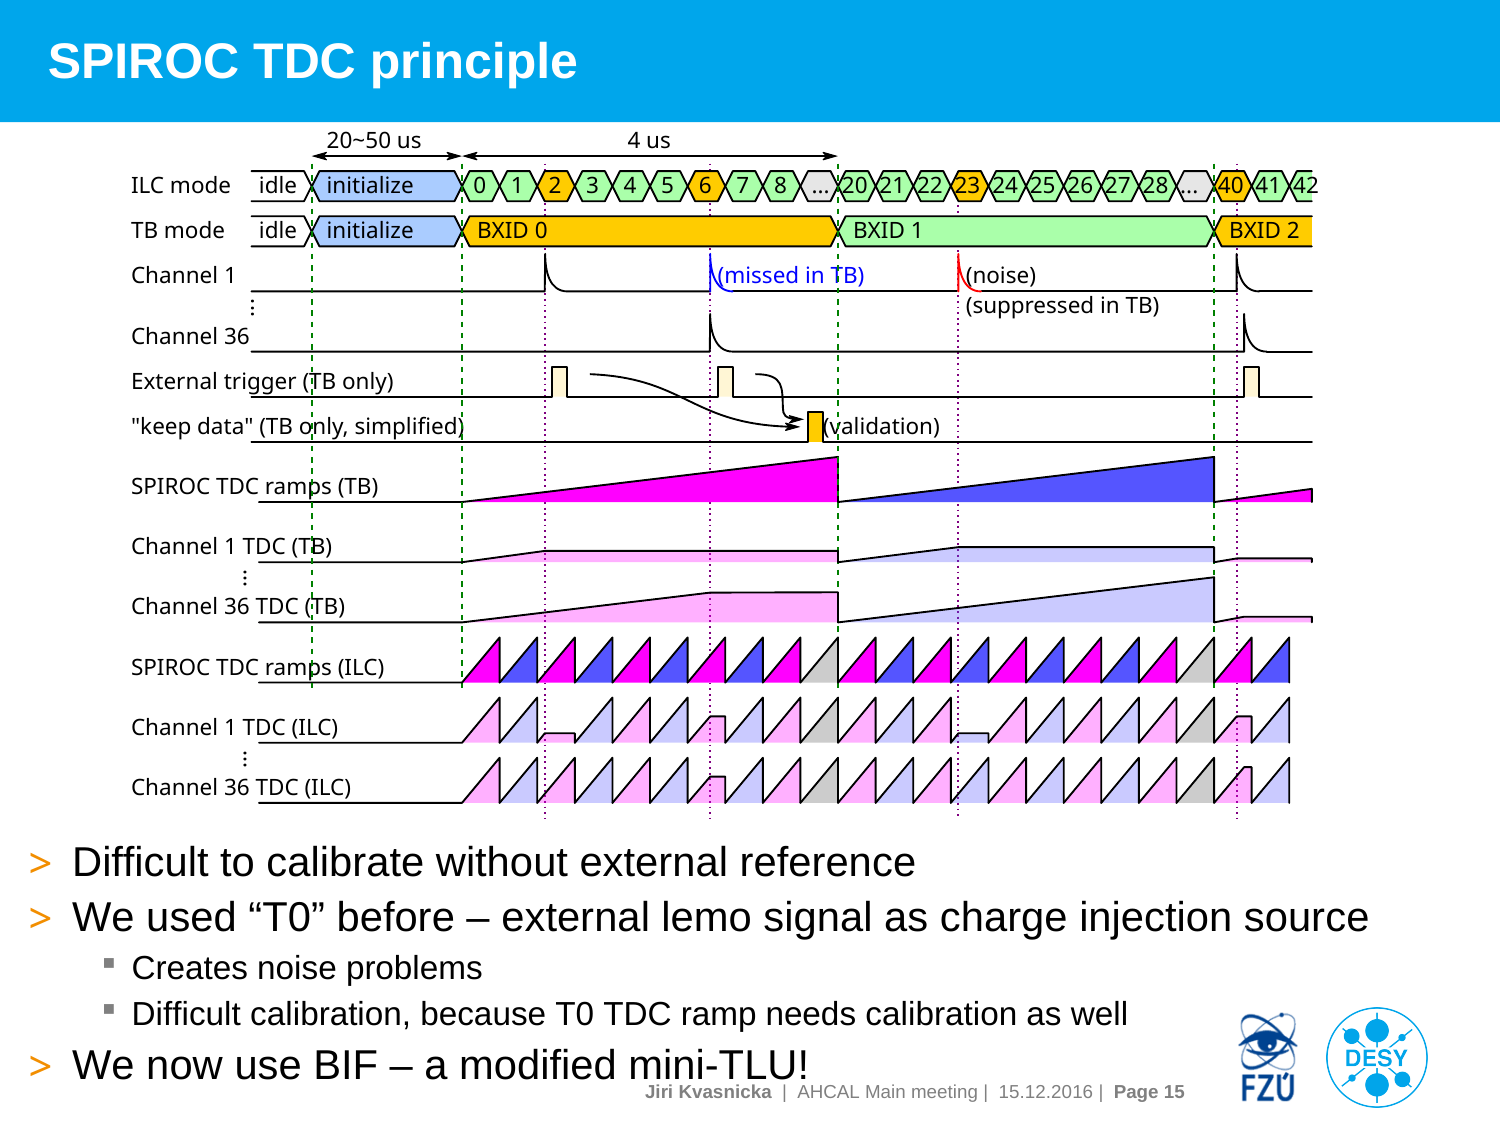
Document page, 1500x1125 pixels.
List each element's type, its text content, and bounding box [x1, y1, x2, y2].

list Difficult to calibrate without external reference We used “T0” before – external lemo signal as charge injection source Creates noise problems Difficult calibration, because T0 TDC ramp needs calibration as well We now use BIF – a modified mini-TLU! [28, 838, 1427, 1125]
picture [131, 131, 1320, 819]
title SPIROC TDC principle [47, 16, 1446, 107]
